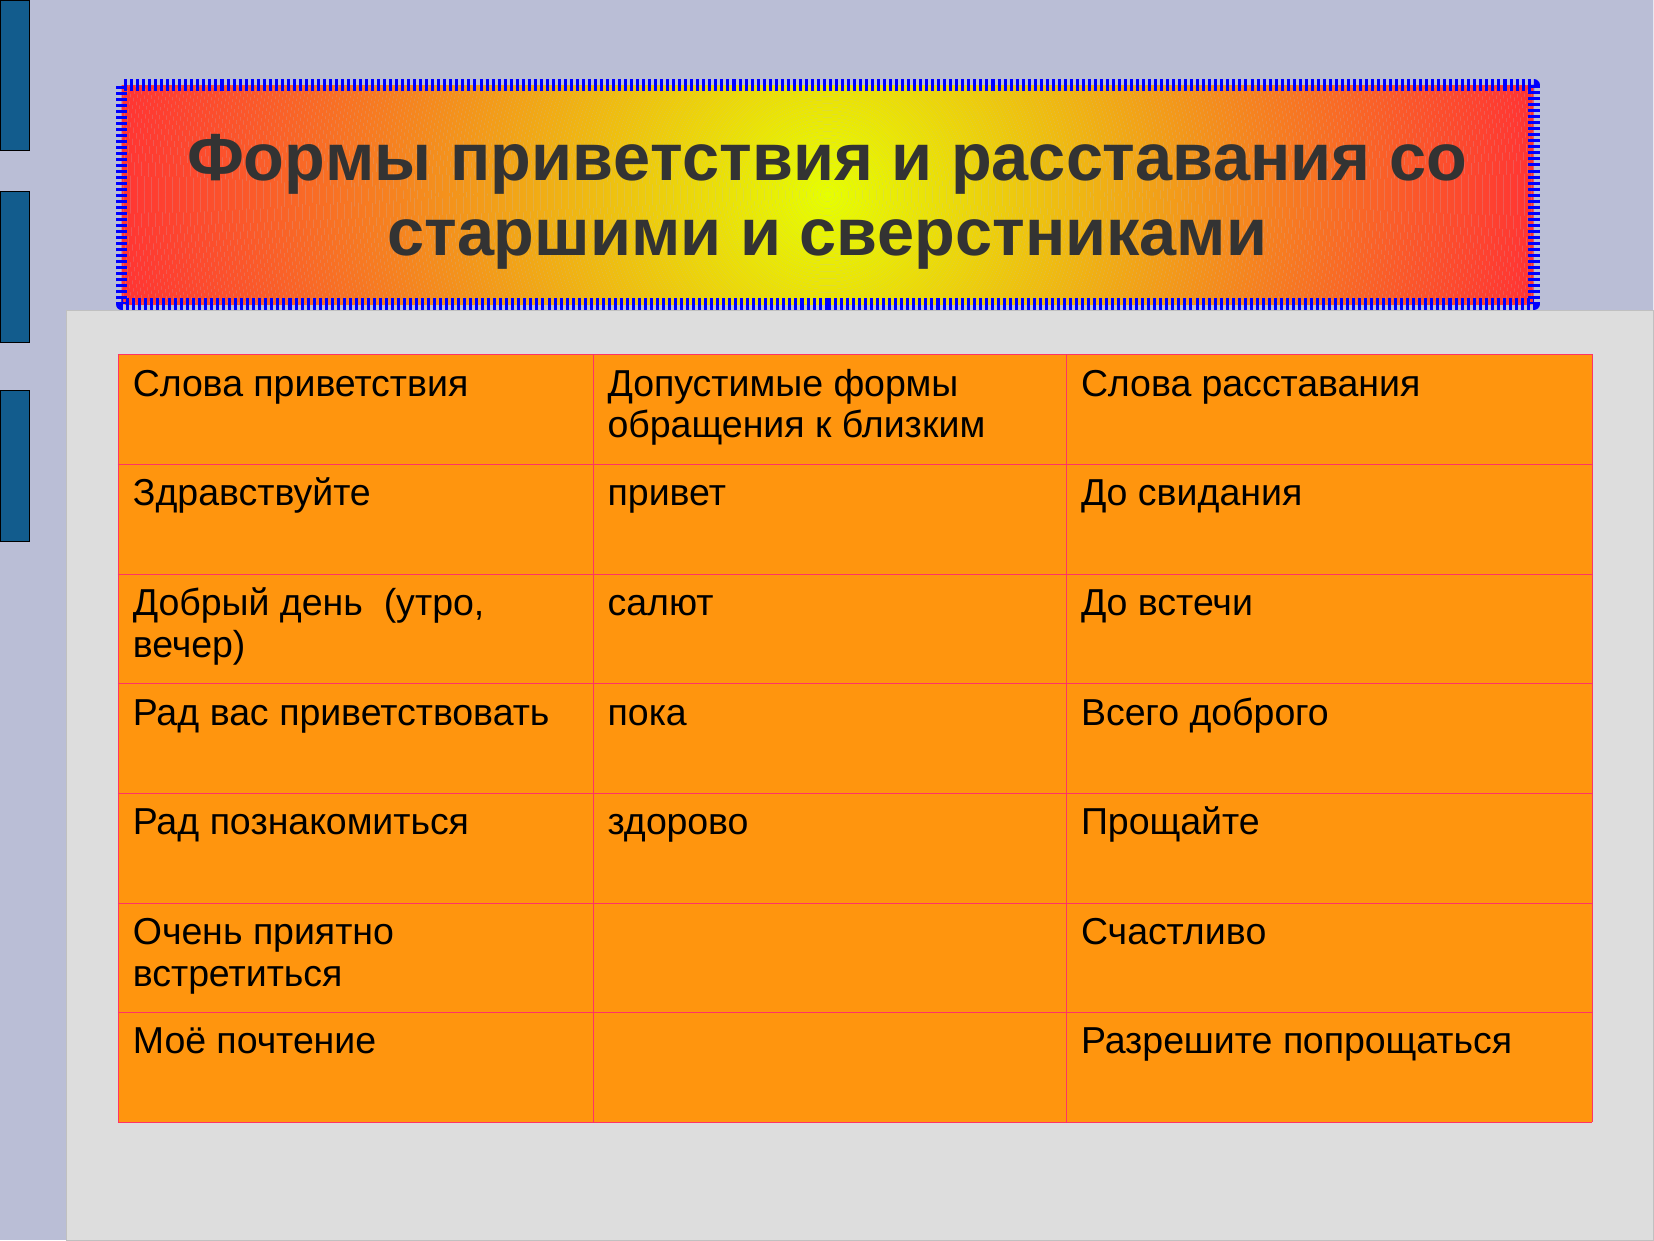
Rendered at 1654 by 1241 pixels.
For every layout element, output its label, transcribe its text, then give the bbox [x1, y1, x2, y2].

table_cell Добрый день (утро, вечер) [119, 575, 593, 683]
table_cell Рад познакомиться [119, 794, 593, 903]
table_cell Прощайте [1067, 794, 1592, 903]
table_cell пока [594, 684, 1066, 793]
table_header Допустимые формы обращения к близким [594, 355, 1066, 464]
table_cell До свидания [1067, 465, 1592, 574]
table_cell Всего доброго [1067, 684, 1592, 793]
table_cell Рад вас приветствовать [119, 684, 593, 793]
table_cell [594, 1013, 1066, 1122]
title Формы приветствия и расставания со старшими и сверстниками [121, 85, 1534, 305]
table_cell Разрешите попрощаться [1067, 1013, 1592, 1122]
table_header Слова приветствия [119, 355, 593, 464]
table_cell Моё почтение [119, 1013, 593, 1122]
table_cell [594, 904, 1066, 1012]
table_cell Счастливо [1067, 904, 1592, 1012]
table_cell Очень приятно встретиться [119, 904, 593, 1012]
table_cell привет [594, 465, 1066, 574]
table_cell салют [594, 575, 1066, 683]
table_cell Здравствуйте [119, 465, 593, 574]
table_header Слова расставания [1067, 355, 1592, 464]
table_cell здорово [594, 794, 1066, 903]
table_cell До встечи [1067, 575, 1592, 683]
